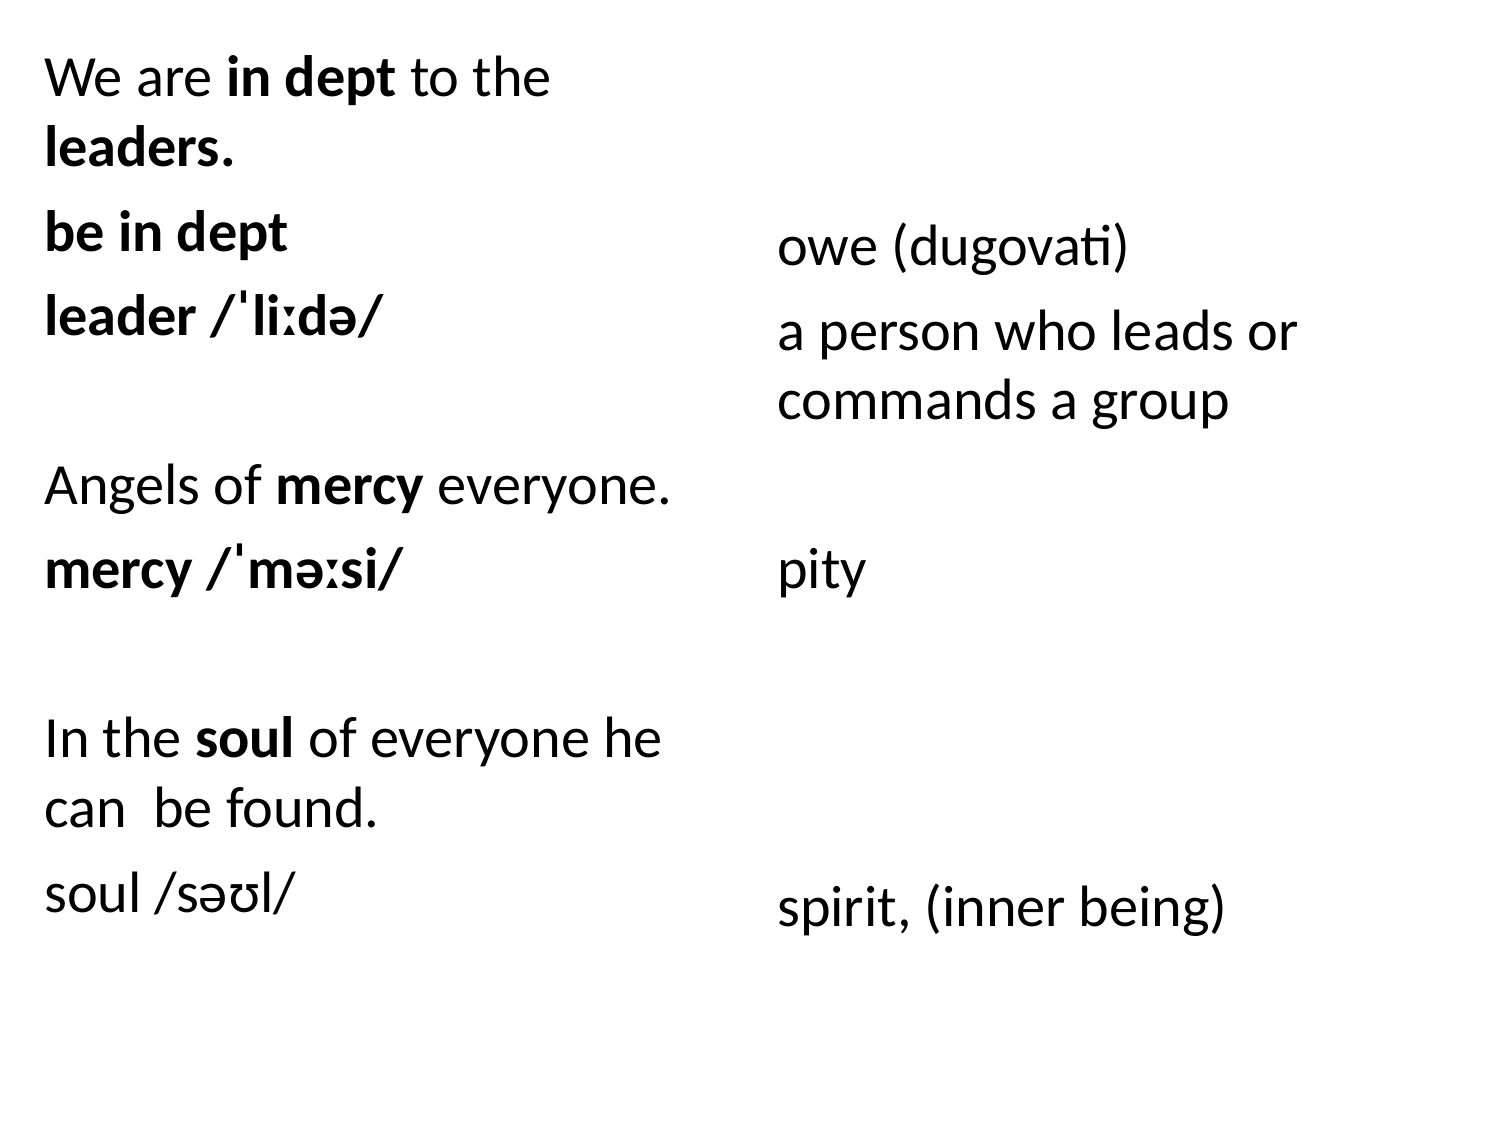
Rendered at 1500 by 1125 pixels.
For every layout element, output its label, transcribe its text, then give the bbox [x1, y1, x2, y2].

list owe (dugovati) a person who leads or commands a group pity spirit, (inner being) [762, 30, 1426, 1005]
list We are in dept to the leaders. be in dept leader /ˈliːdə/ Angels of mercy everyone. mercy /ˈməːsi/ In the soul of everyone he can be found. soul /səʊl/ [29, 30, 738, 1005]
